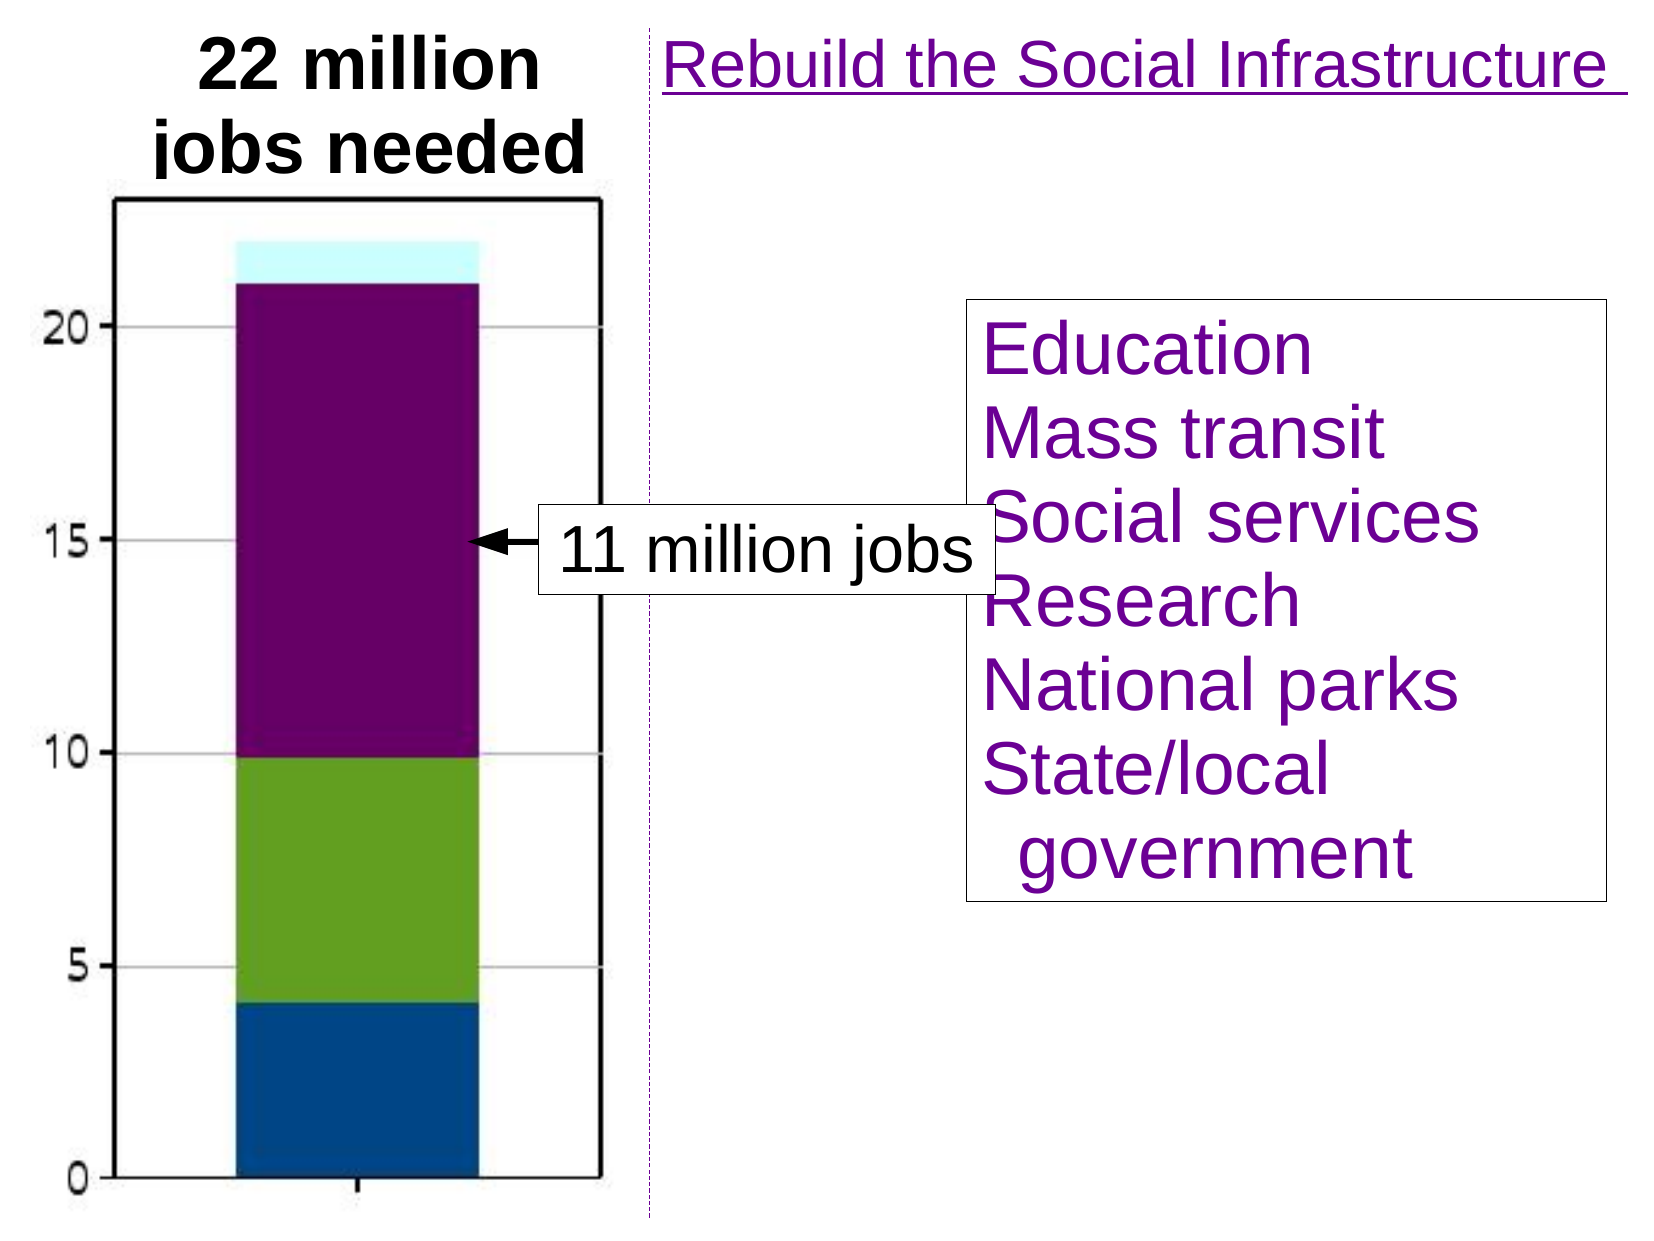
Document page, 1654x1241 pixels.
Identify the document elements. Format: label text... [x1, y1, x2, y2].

text_box Education Mass transit Social services Research National parks State/local government [966, 299, 1607, 902]
text_box Rebuild the Social Infrastructure [634, 19, 1643, 110]
text_box 11 million jobs [538, 504, 996, 595]
text_box 22 million jobs needed [126, 13, 614, 179]
picture [30, 179, 616, 1231]
